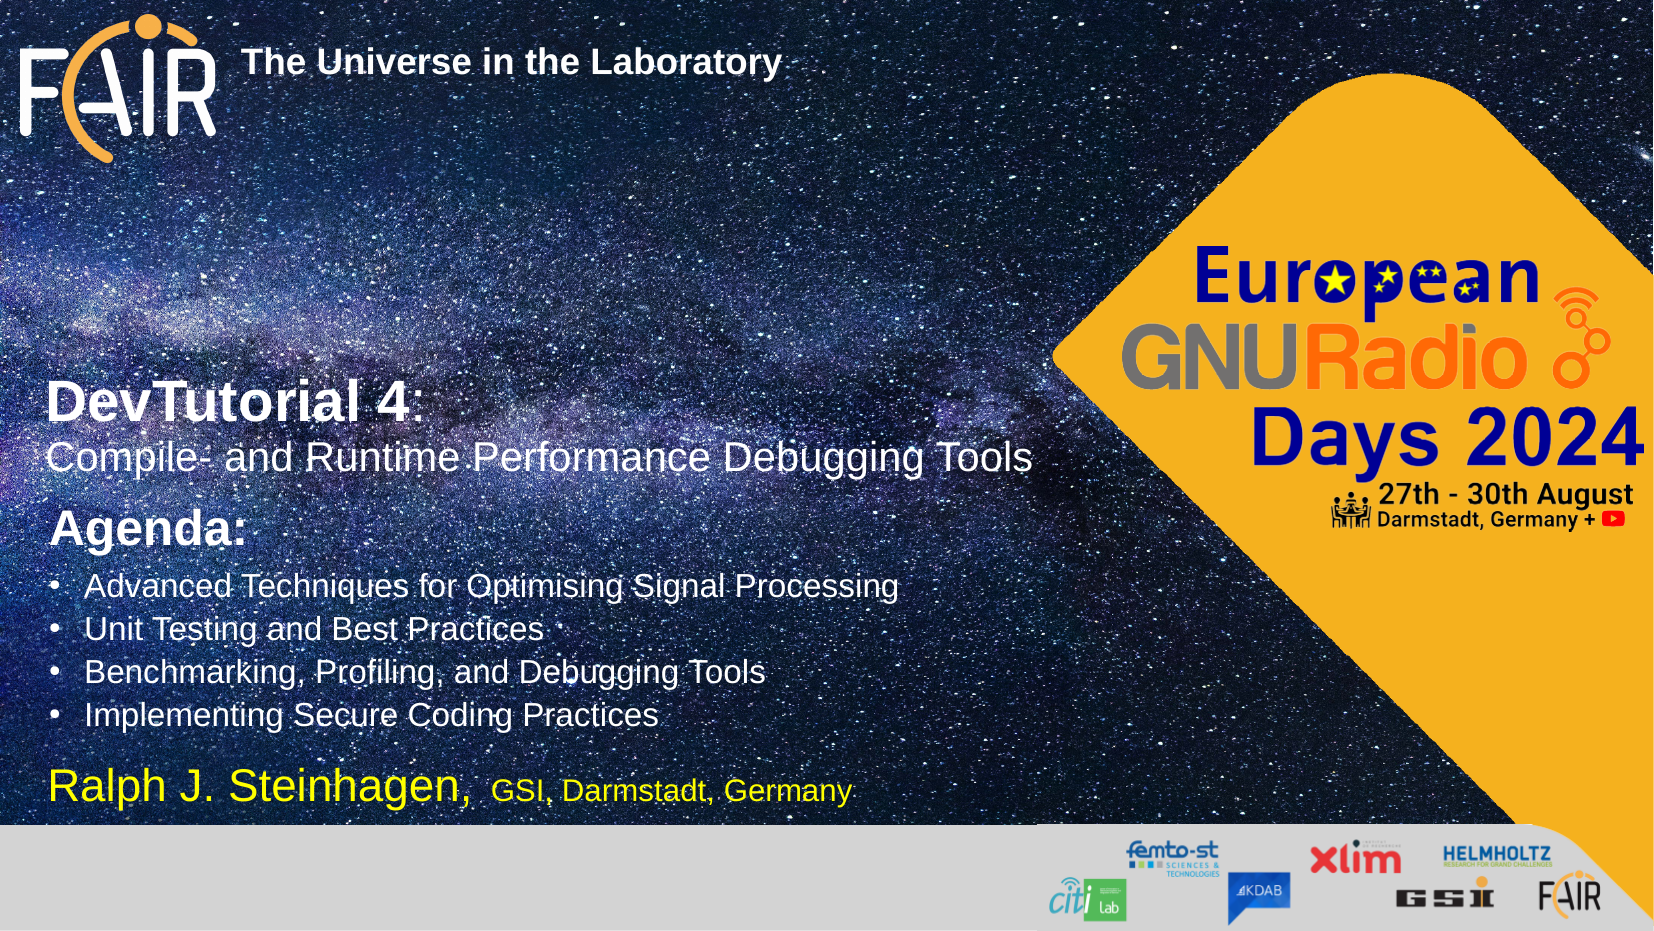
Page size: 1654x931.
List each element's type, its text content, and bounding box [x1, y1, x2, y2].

list Ralph J. Steinhagen, GSI, Darmstadt, Germany [47, 760, 1376, 805]
picture [1035, 48, 1654, 931]
text_box Agenda: Advanced Techniques for Optimising Signal Processing Unit Testing and Best Practices Benchmarking, Profiling, and Debugging Tools Implementing Secure Coding Practices [33, 492, 1061, 749]
picture [20, 14, 782, 163]
title DevTutorial 4: Compile- and Runtime Performance Debugging Tools [45, 368, 1534, 481]
